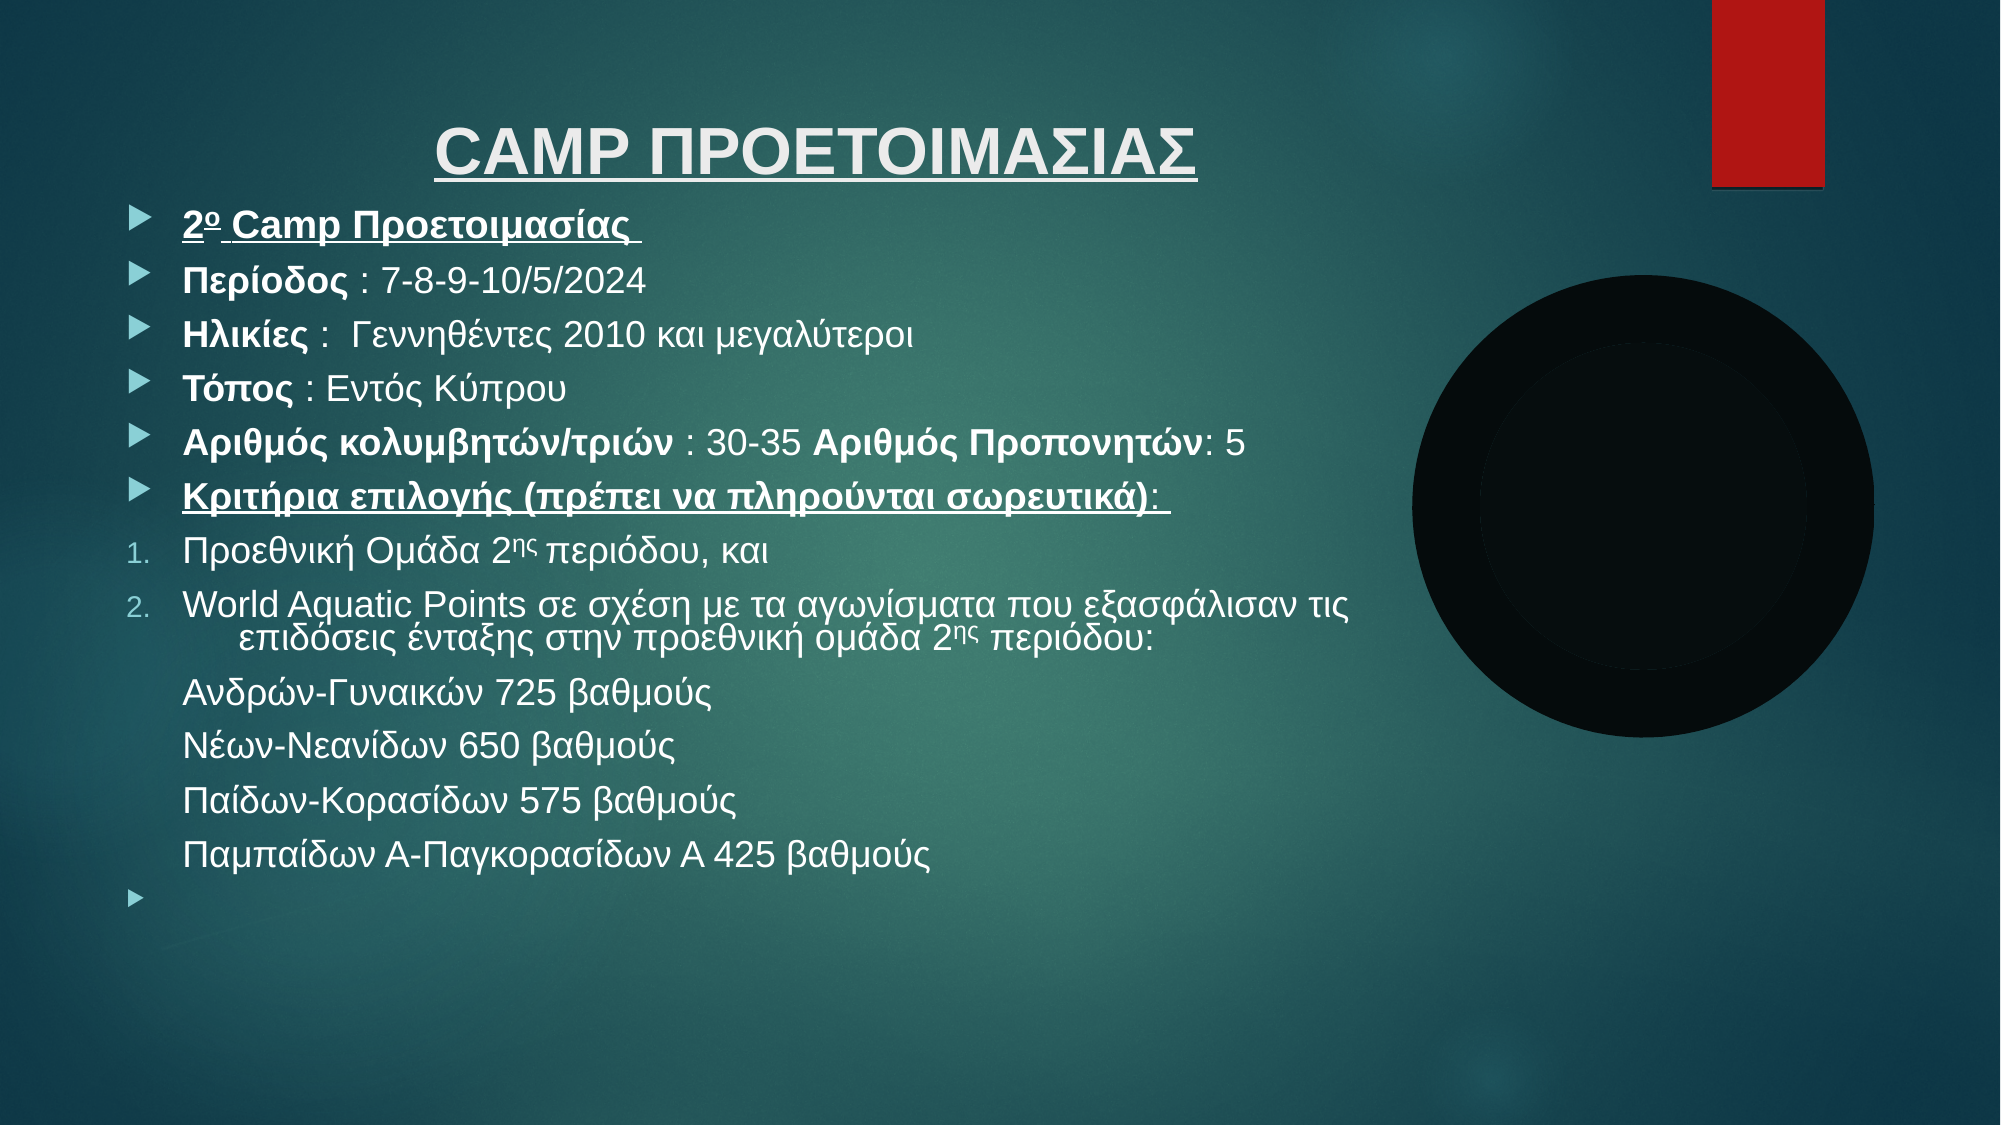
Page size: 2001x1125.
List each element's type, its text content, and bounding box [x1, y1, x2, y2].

list 2ο Camp Προετοιμασίας Περίοδος : 7-8-9-10/5/2024 Ηλικίες : Γεννηθέντες 2010 και μεγαλύτεροι Τόπος : Εντός Κύπρου Αριθμός κολυμβητών/τριών : 30-35 Αριθμός Προπονητών: 5 Κριτήρια επιλογής (πρέπει να πληρούνται σωρευτικά): Προεθνική Ομάδα 2ης περιόδου, και World Aquatic Points σε σχέση με τα αγωνίσματα που εξασφάλισαν τις επιδόσεις ένταξης στην προεθνική ομάδα 2ης περιόδου: Ανδρών-Γυναικών 725 βαθμούς Νέων-Νεανίδων 650 βαθμούς Παίδων-Κορασίδων 575 βαθμούς Παμπαίδων Α-Παγκορασίδων Α 425 βαθμούς [111, 203, 1522, 1125]
title CAMP ΠΡΟΕΤΟΙΜΑΣΙΑΣ [111, 99, 1522, 203]
